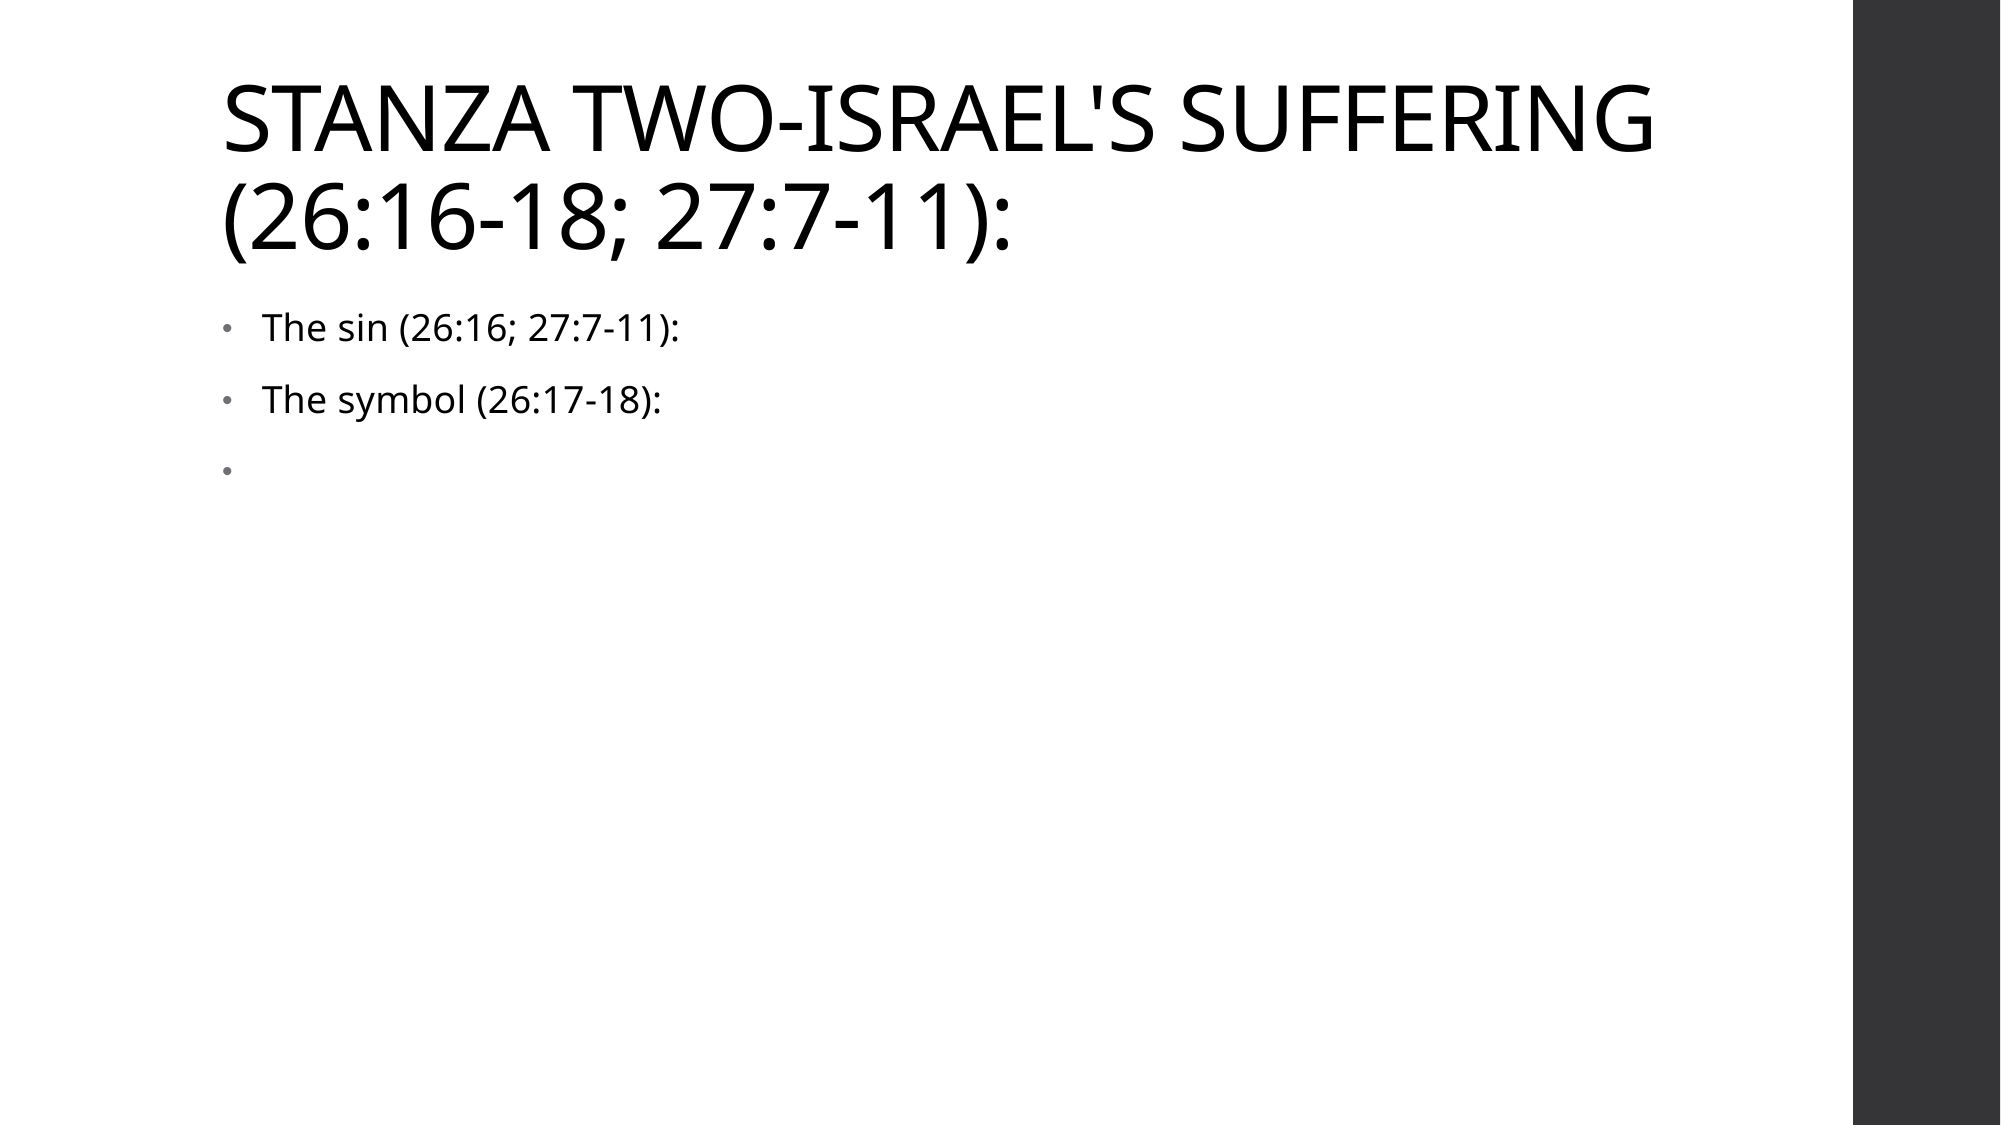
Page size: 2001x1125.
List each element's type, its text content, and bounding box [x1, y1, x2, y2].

title STANZA TWO-ISRAEL'S SUFFERING (26:16-18; 27:7-11): [206, 60, 1797, 278]
list The sin (26:16; 27:7-11): The symbol (26:17-18): [206, 299, 1617, 1014]
